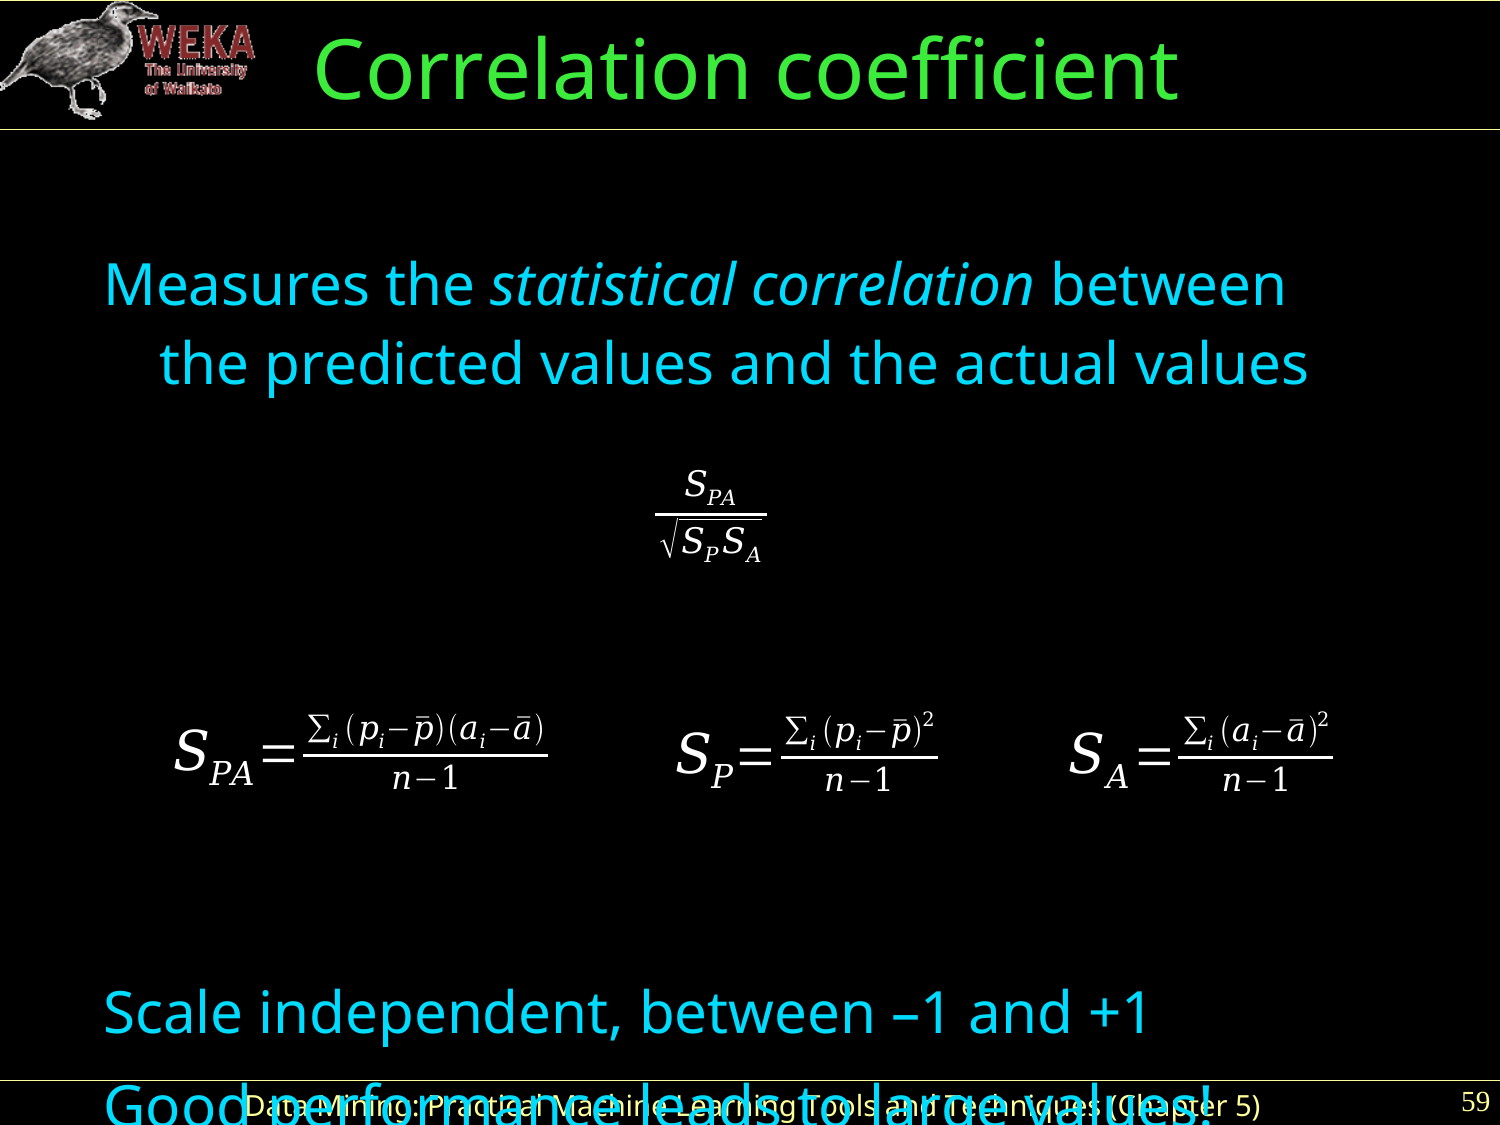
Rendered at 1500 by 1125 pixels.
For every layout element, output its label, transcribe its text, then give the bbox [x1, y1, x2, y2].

title Correlation coefficient [297, 0, 1500, 148]
text_box Measures the statistical correlation between the predicted values and the actual values Scale independent, between –1 and +1 Good performance leads to large values! [88, 236, 1388, 1015]
chart [669, 708, 945, 800]
chart [648, 463, 774, 568]
chart [167, 708, 556, 798]
chart [1062, 708, 1341, 800]
picture [0, 1, 266, 129]
